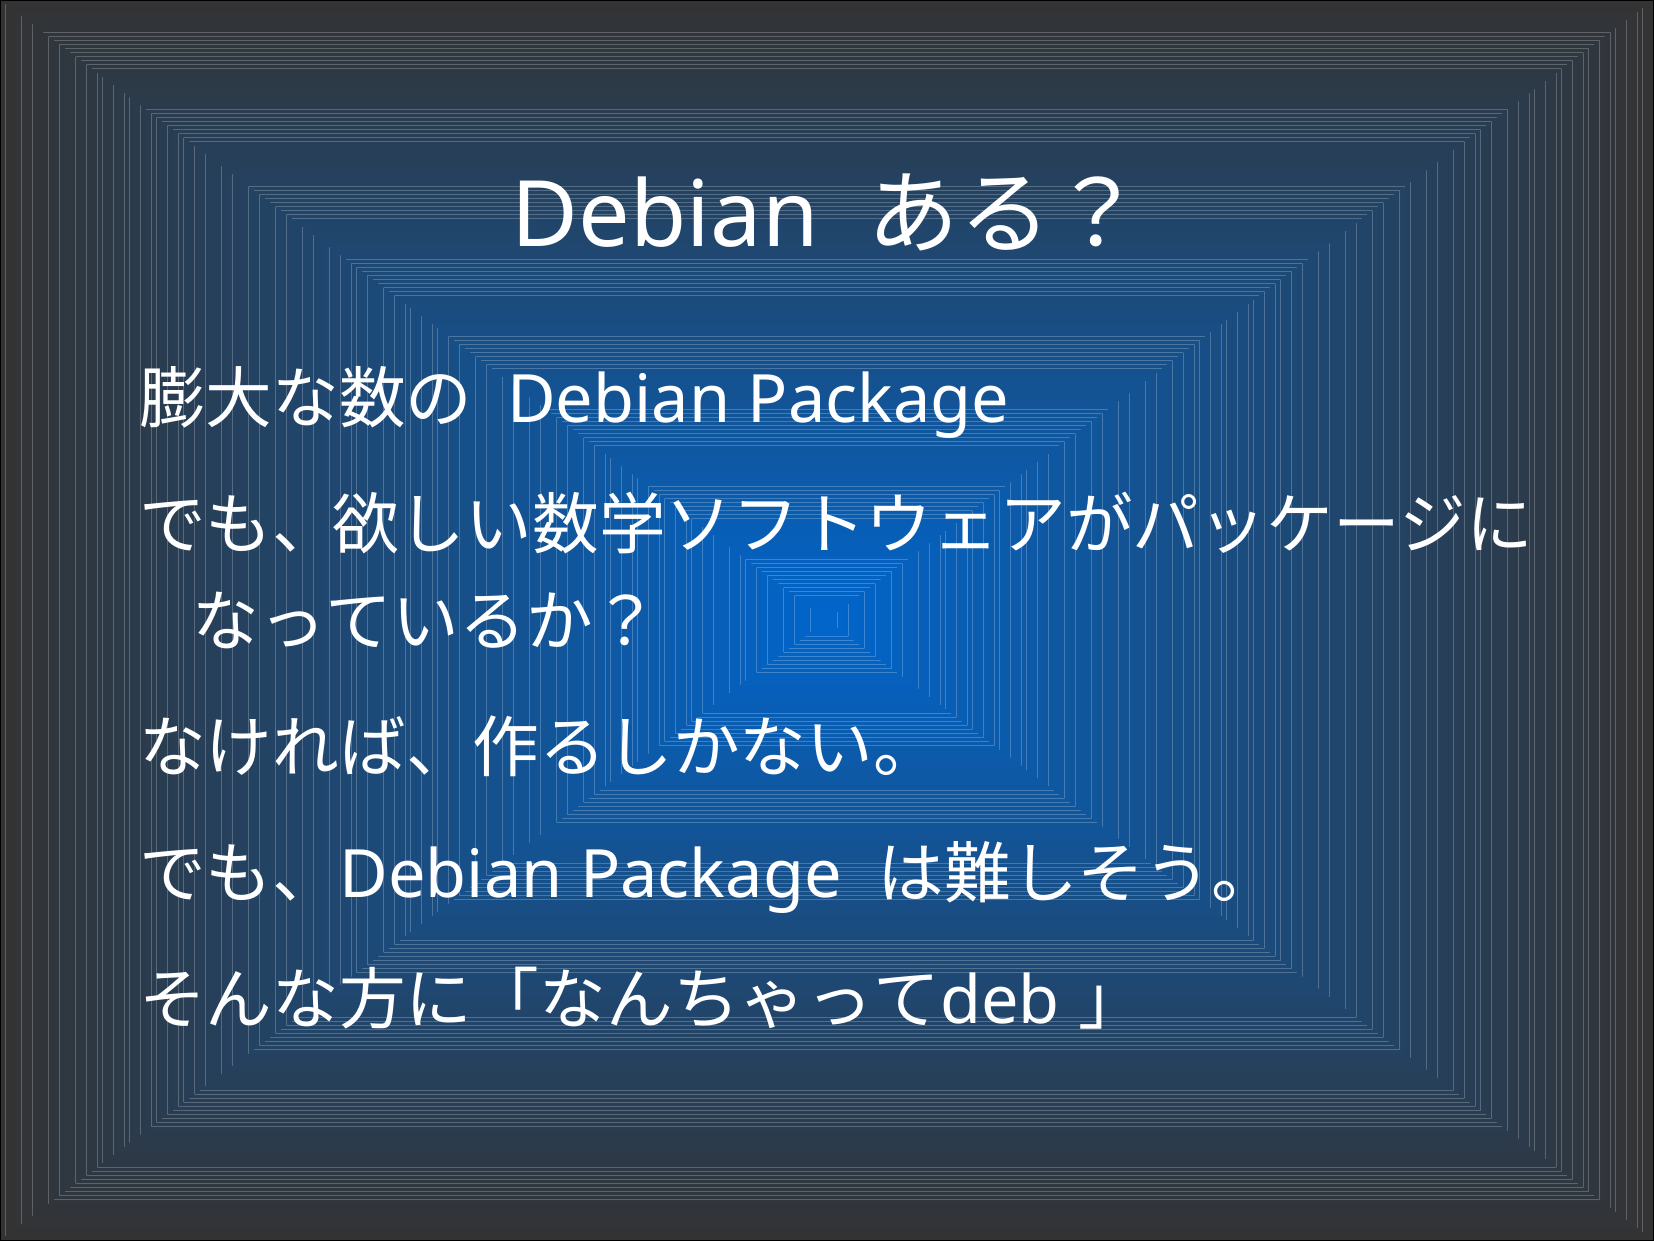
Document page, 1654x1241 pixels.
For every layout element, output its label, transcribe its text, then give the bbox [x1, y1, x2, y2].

title Debian ある？ [121, 102, 1534, 311]
list 膨大な数の Debian Package でも、欲しい数学ソフトウェアがパッケージになっているか？ なければ、作るしかない。 でも、Debian Package は難しそう。 そんな方に「なんちゃってdeb」 [121, 344, 1534, 1127]
